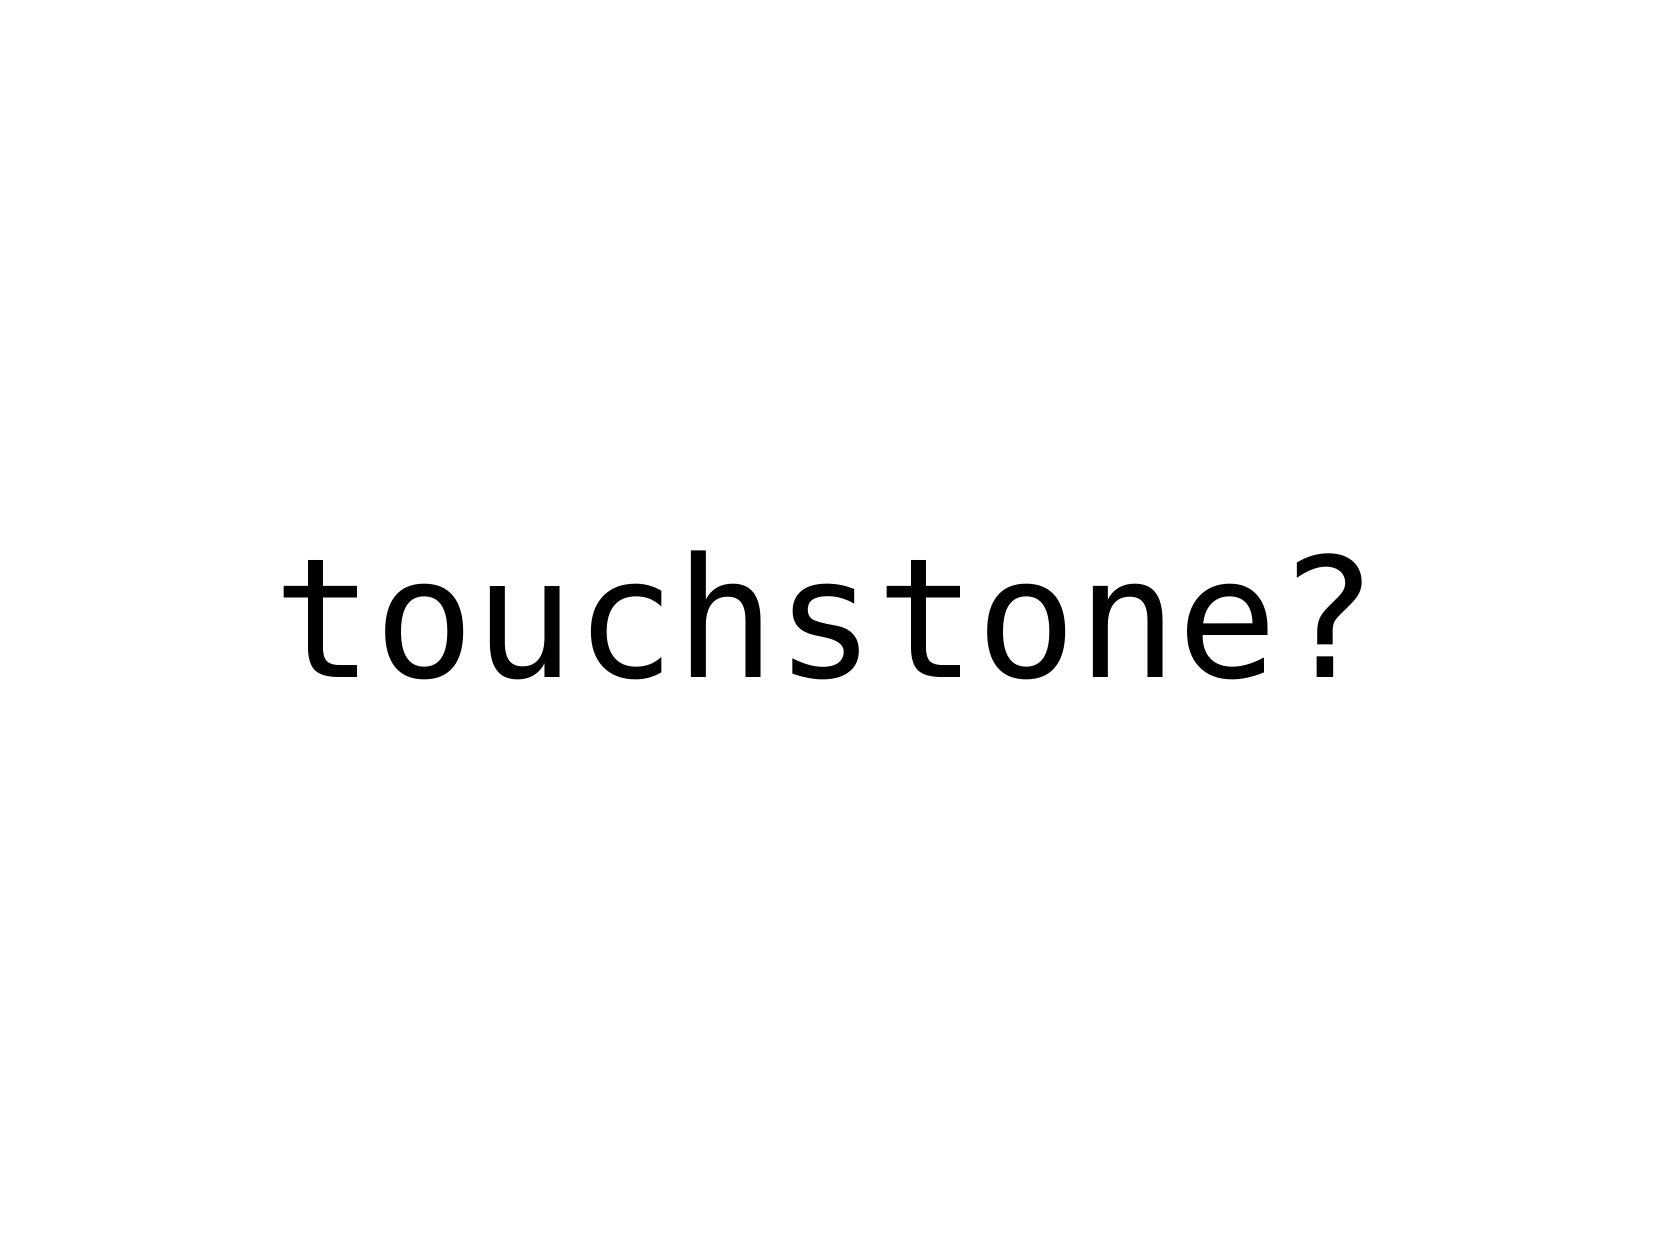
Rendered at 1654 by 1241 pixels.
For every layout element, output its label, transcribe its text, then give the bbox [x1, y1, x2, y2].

title touchstone? [82, 523, 1571, 718]
